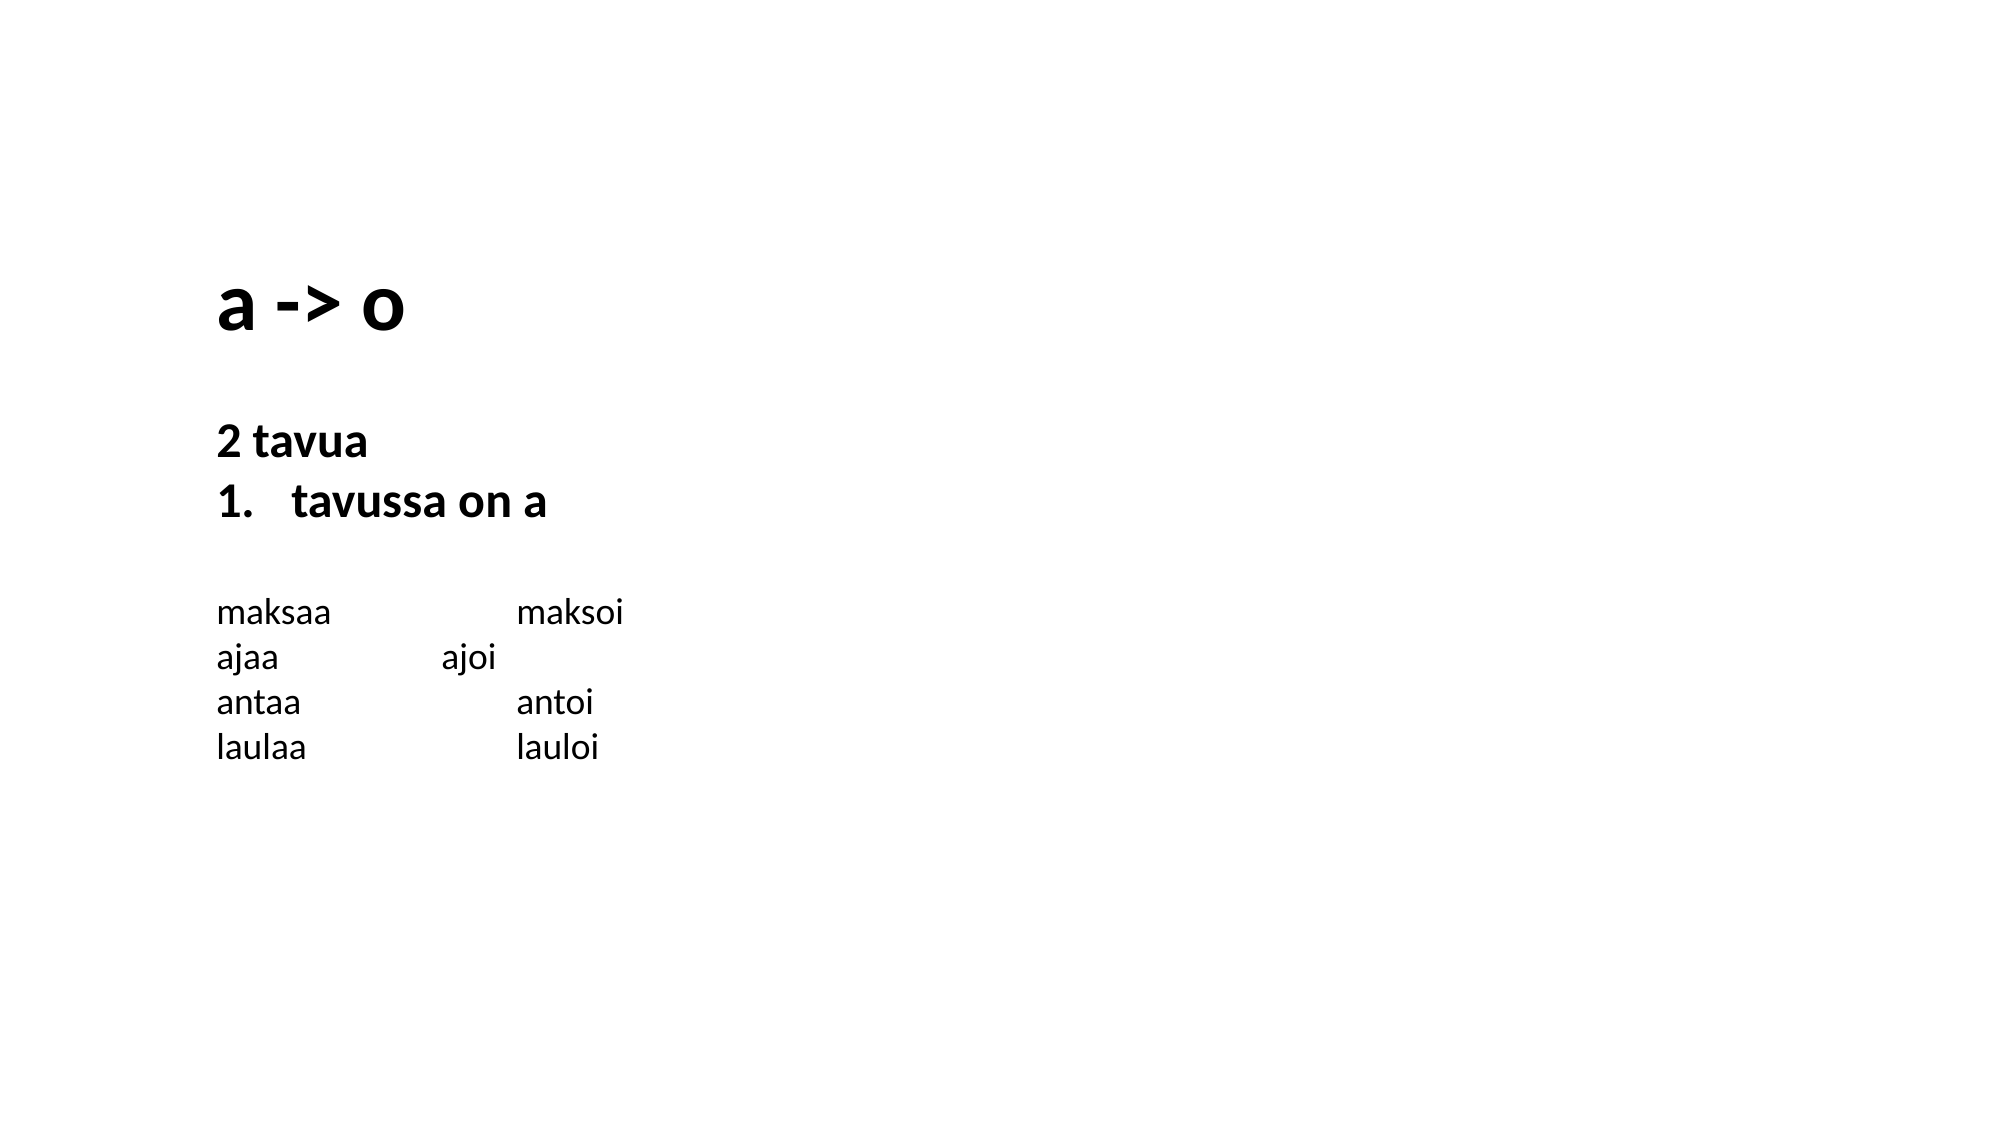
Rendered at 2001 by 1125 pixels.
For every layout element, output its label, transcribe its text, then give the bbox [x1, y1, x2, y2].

text_box a -> o 2 tavua tavussa on a maksaa maksoi ajaa ajoi antaa antoi laulaa lauloi [201, 239, 1490, 781]
